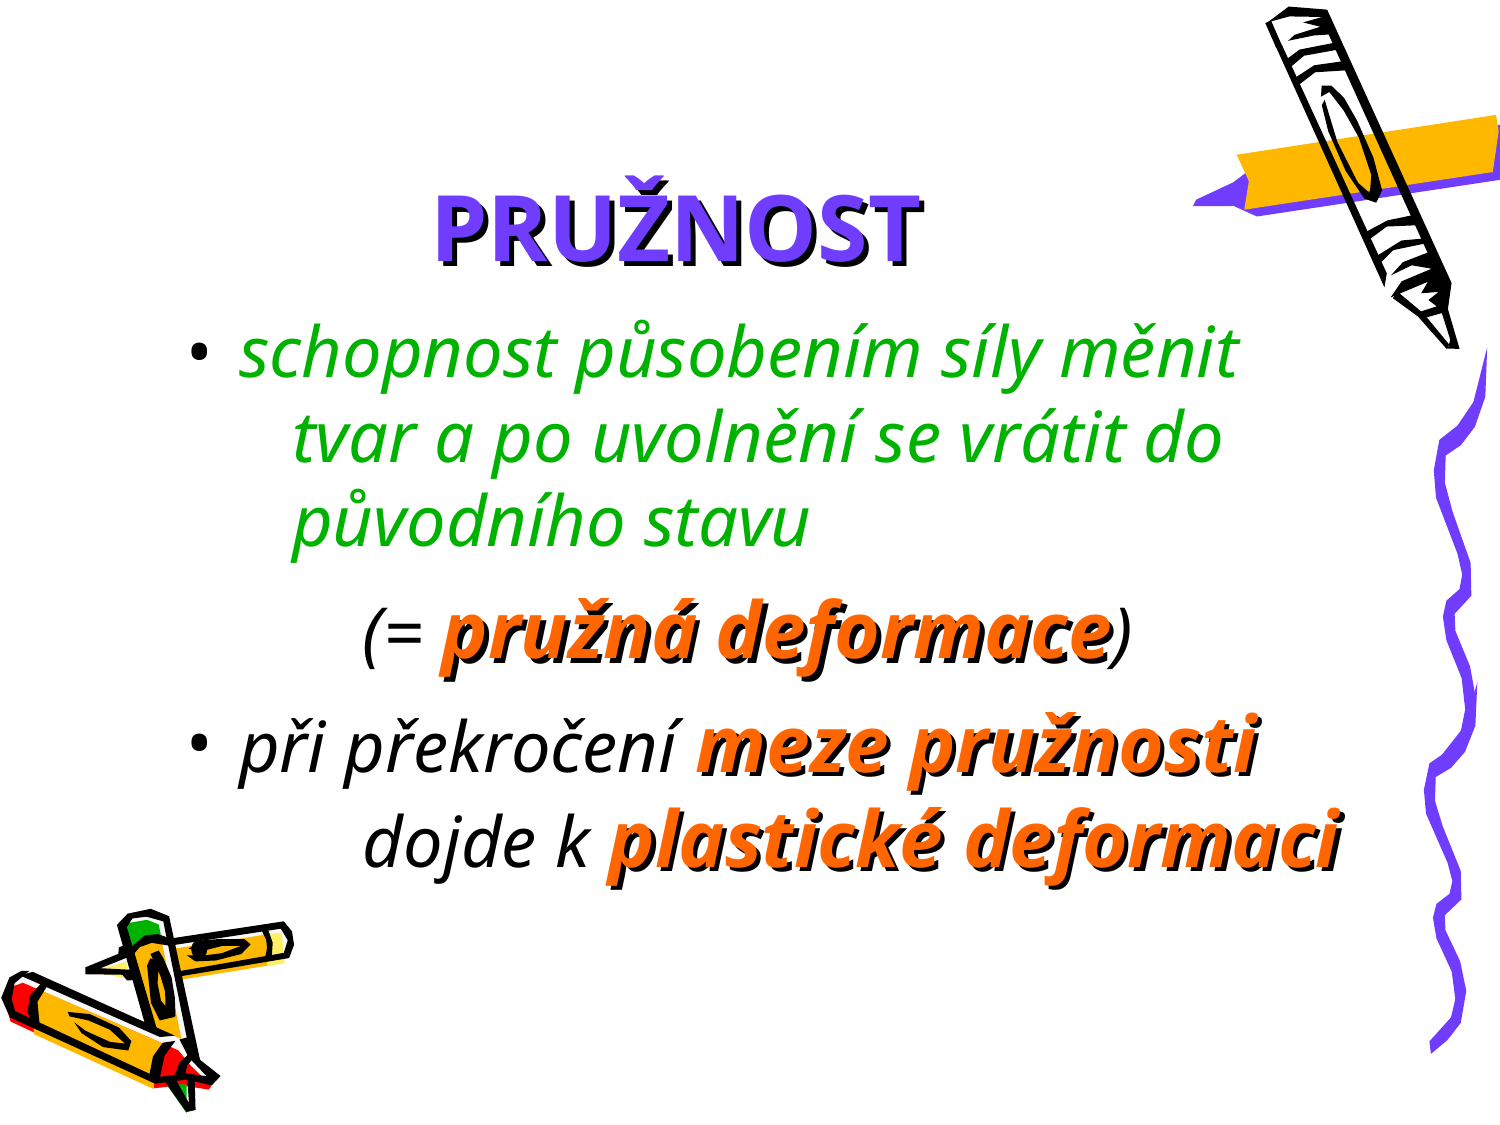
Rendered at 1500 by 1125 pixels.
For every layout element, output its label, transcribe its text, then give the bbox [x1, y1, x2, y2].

list schopnost působením síly měnit tvar a po uvolnění se vrátit do původního stavu (= pružná deformace) při překročení meze pružnosti dojde k plastické deformaci [171, 299, 1388, 901]
title PRUŽNOST [112, 24, 1240, 288]
